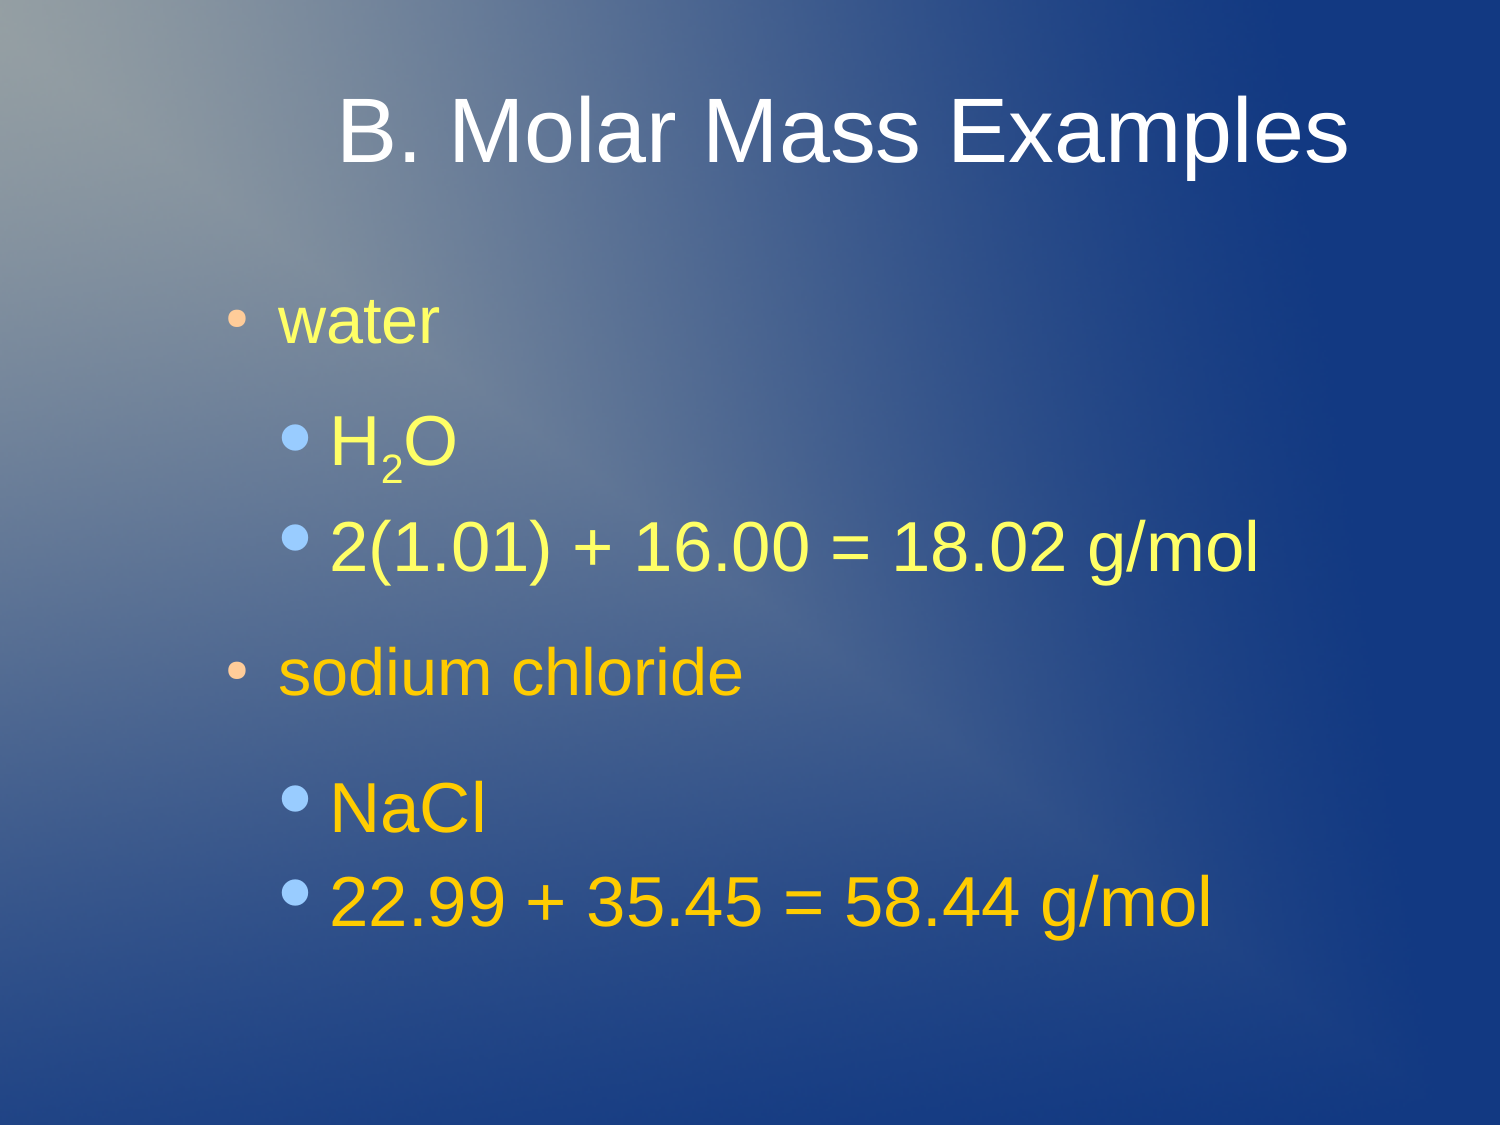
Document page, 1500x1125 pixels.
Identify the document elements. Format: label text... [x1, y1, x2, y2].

title B. Molar Mass Examples [187, 37, 1500, 225]
list water sodium chloride [192, 275, 977, 1078]
text_box H2O 2(1.01) + 16.00 = 18.02 g/mol NaCl 22.99 + 35.45 = 58.44 g/mol [193, 375, 1427, 1061]
picture [0, 0, 1500, 1125]
